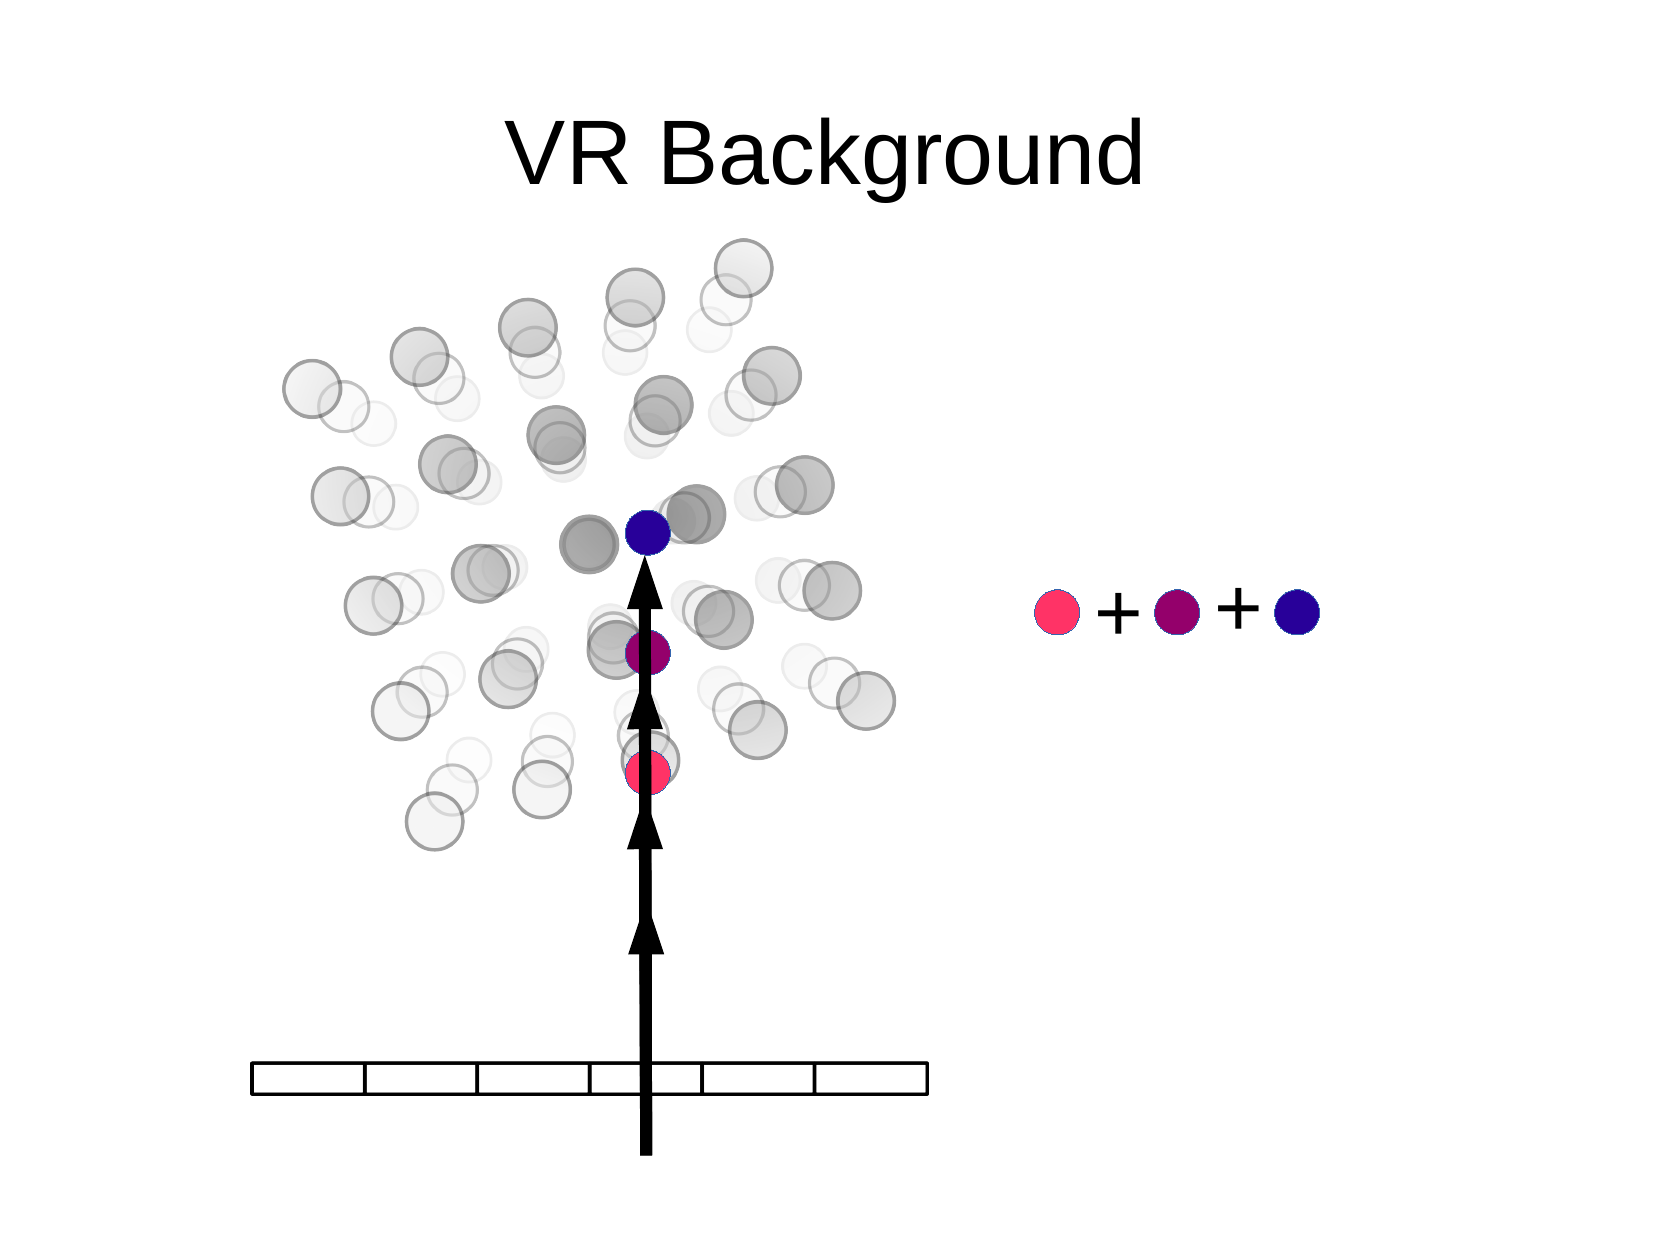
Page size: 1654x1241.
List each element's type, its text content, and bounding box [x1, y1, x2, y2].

text_box [625, 751, 639, 794]
text_box [625, 632, 639, 674]
text_box [1275, 589, 1320, 635]
picture [250, 257, 929, 1096]
text_box [1155, 589, 1199, 635]
text_box + [1199, 553, 1275, 671]
text_box [652, 750, 671, 795]
title VR Background [82, 49, 1571, 257]
text_box [625, 510, 671, 556]
text_box [651, 630, 671, 675]
text_box [1034, 589, 1079, 635]
text_box + [1079, 558, 1155, 667]
